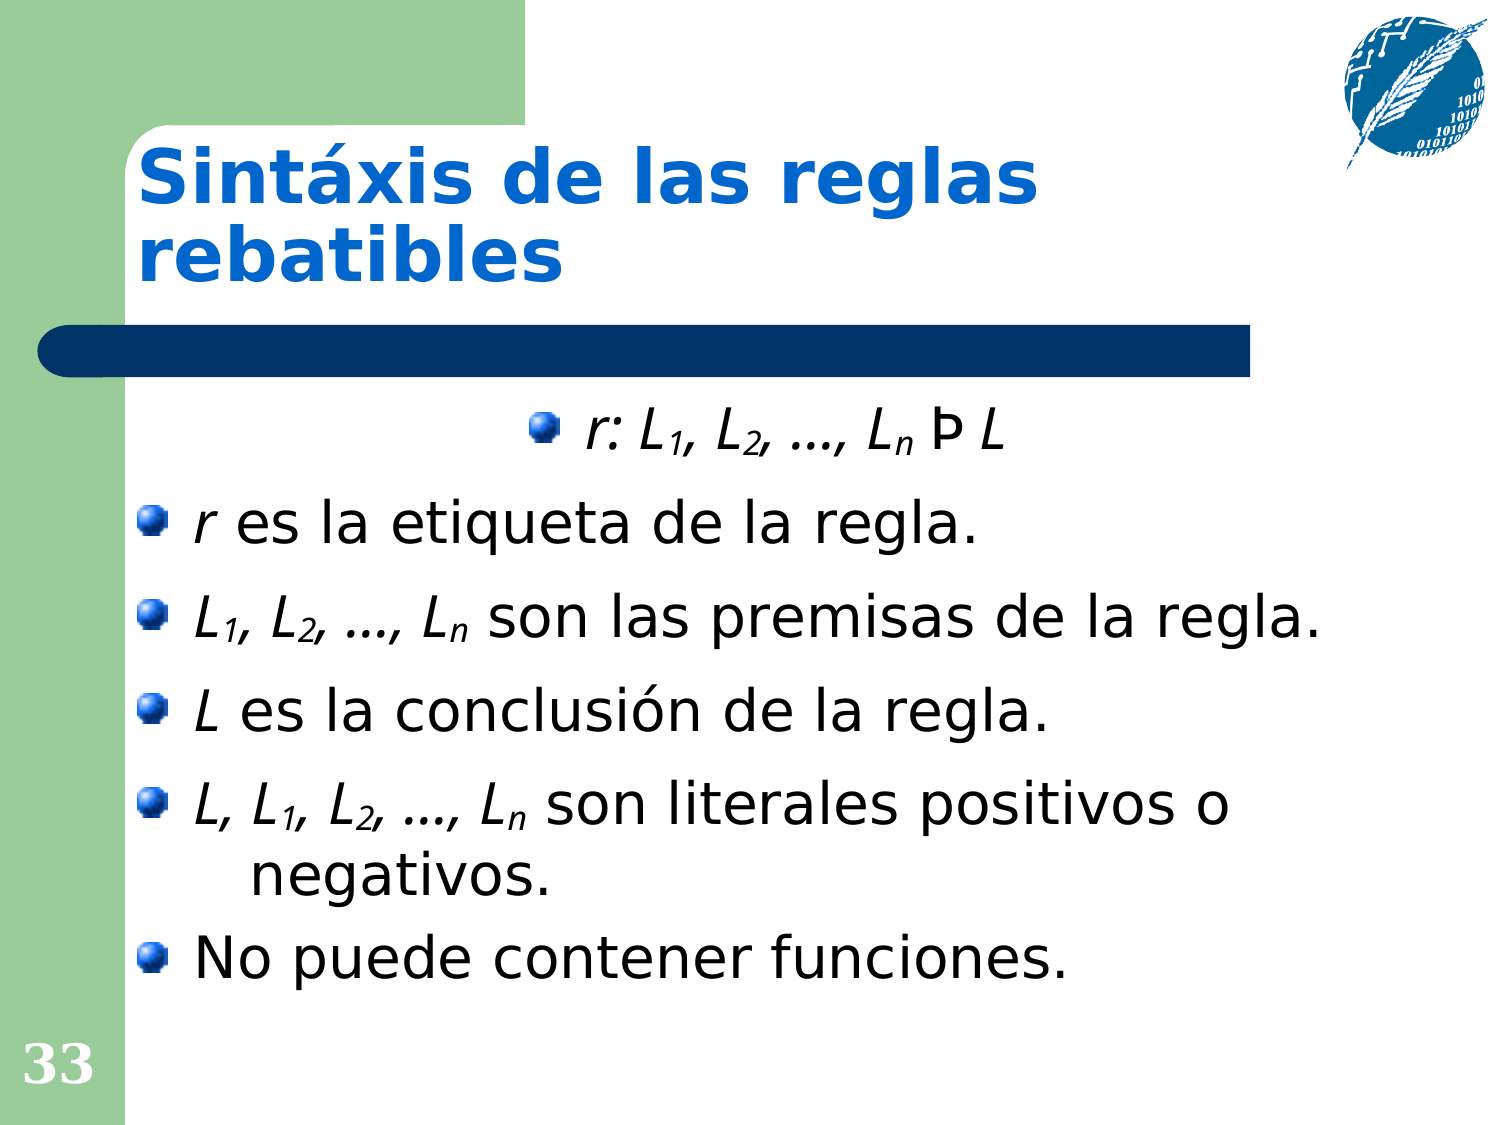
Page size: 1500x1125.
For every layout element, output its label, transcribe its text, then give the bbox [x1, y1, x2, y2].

list r: L1, L2, ..., Ln Þ L r es la etiqueta de la regla. L1, L2, ..., Ln son las premisas de la regla. L es la conclusión de la regla. L, L1, L2, ..., Ln son literales positivos o negativos. No puede contener funciones. [137, 387, 1400, 1119]
picture [1436, 127, 1450, 136]
picture [1341, 15, 1487, 172]
picture [1416, 140, 1425, 149]
picture [1433, 139, 1440, 147]
title Sintáxis de las reglas rebatibles [136, 135, 1414, 302]
picture [1427, 138, 1431, 148]
